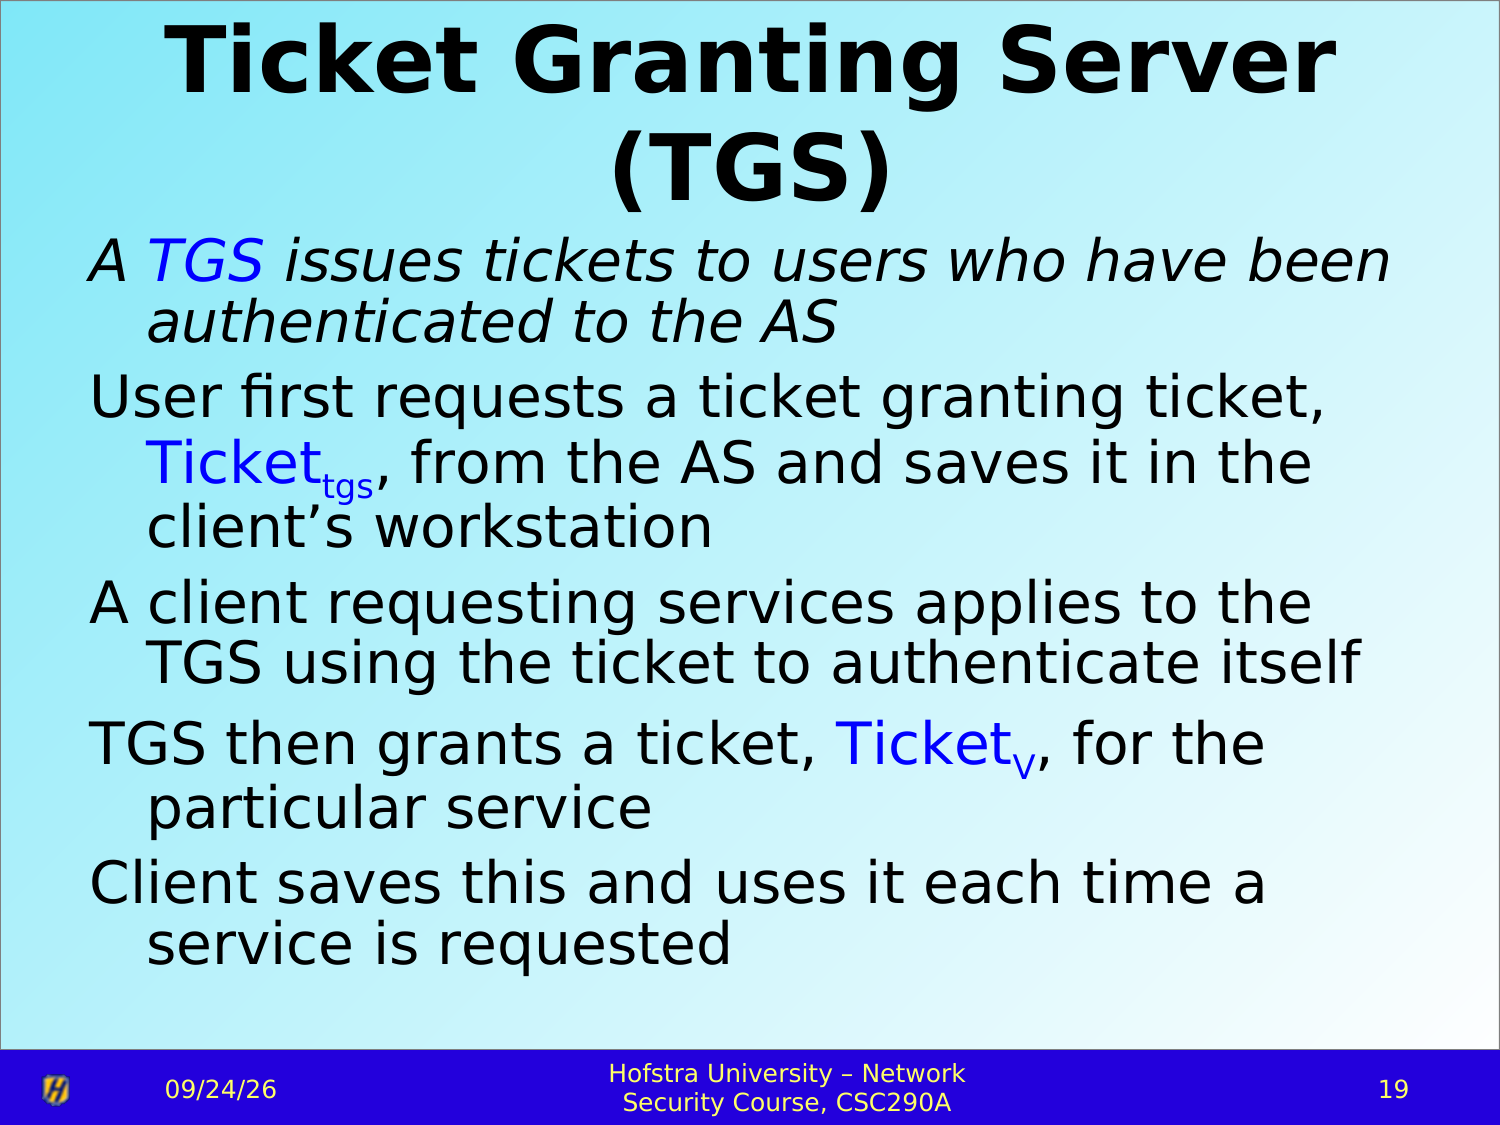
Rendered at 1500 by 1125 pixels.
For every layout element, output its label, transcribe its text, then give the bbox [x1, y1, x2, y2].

picture [37, 1072, 76, 1110]
list A TGS issues tickets to users who have been authenticated to the AS User first requests a ticket granting ticket, Tickettgs, from the AS and saves it in the client’s workstation A client requesting services applies to the TGS using the ticket to authenticate itself TGS then grants a ticket, TicketV, for the particular service Client saves this and uses it each time a service is requested [75, 224, 1463, 1019]
title Ticket Granting Server (TGS) [112, 0, 1391, 224]
